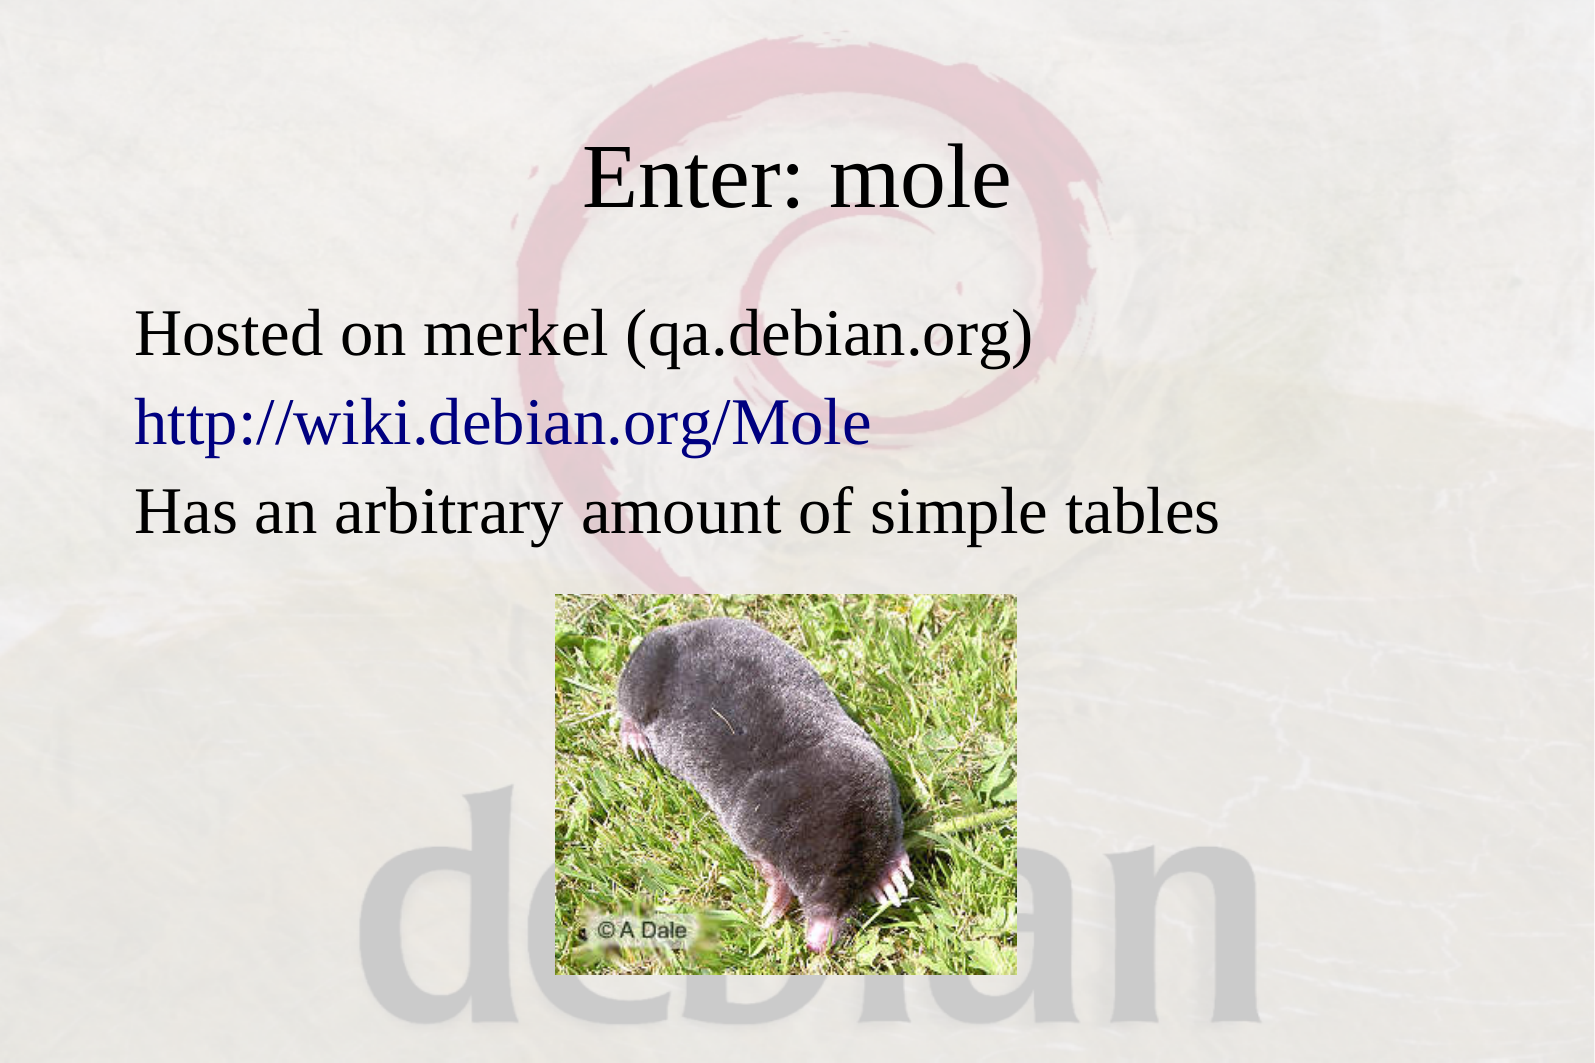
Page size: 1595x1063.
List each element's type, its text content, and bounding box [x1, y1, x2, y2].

picture [0, 0, 1595, 1063]
title Enter: mole [117, 88, 1479, 266]
list Hosted on merkel (qa.debian.org) http://wiki.debian.org/Mole Has an arbitrary amount of simple tables [116, 295, 1479, 934]
